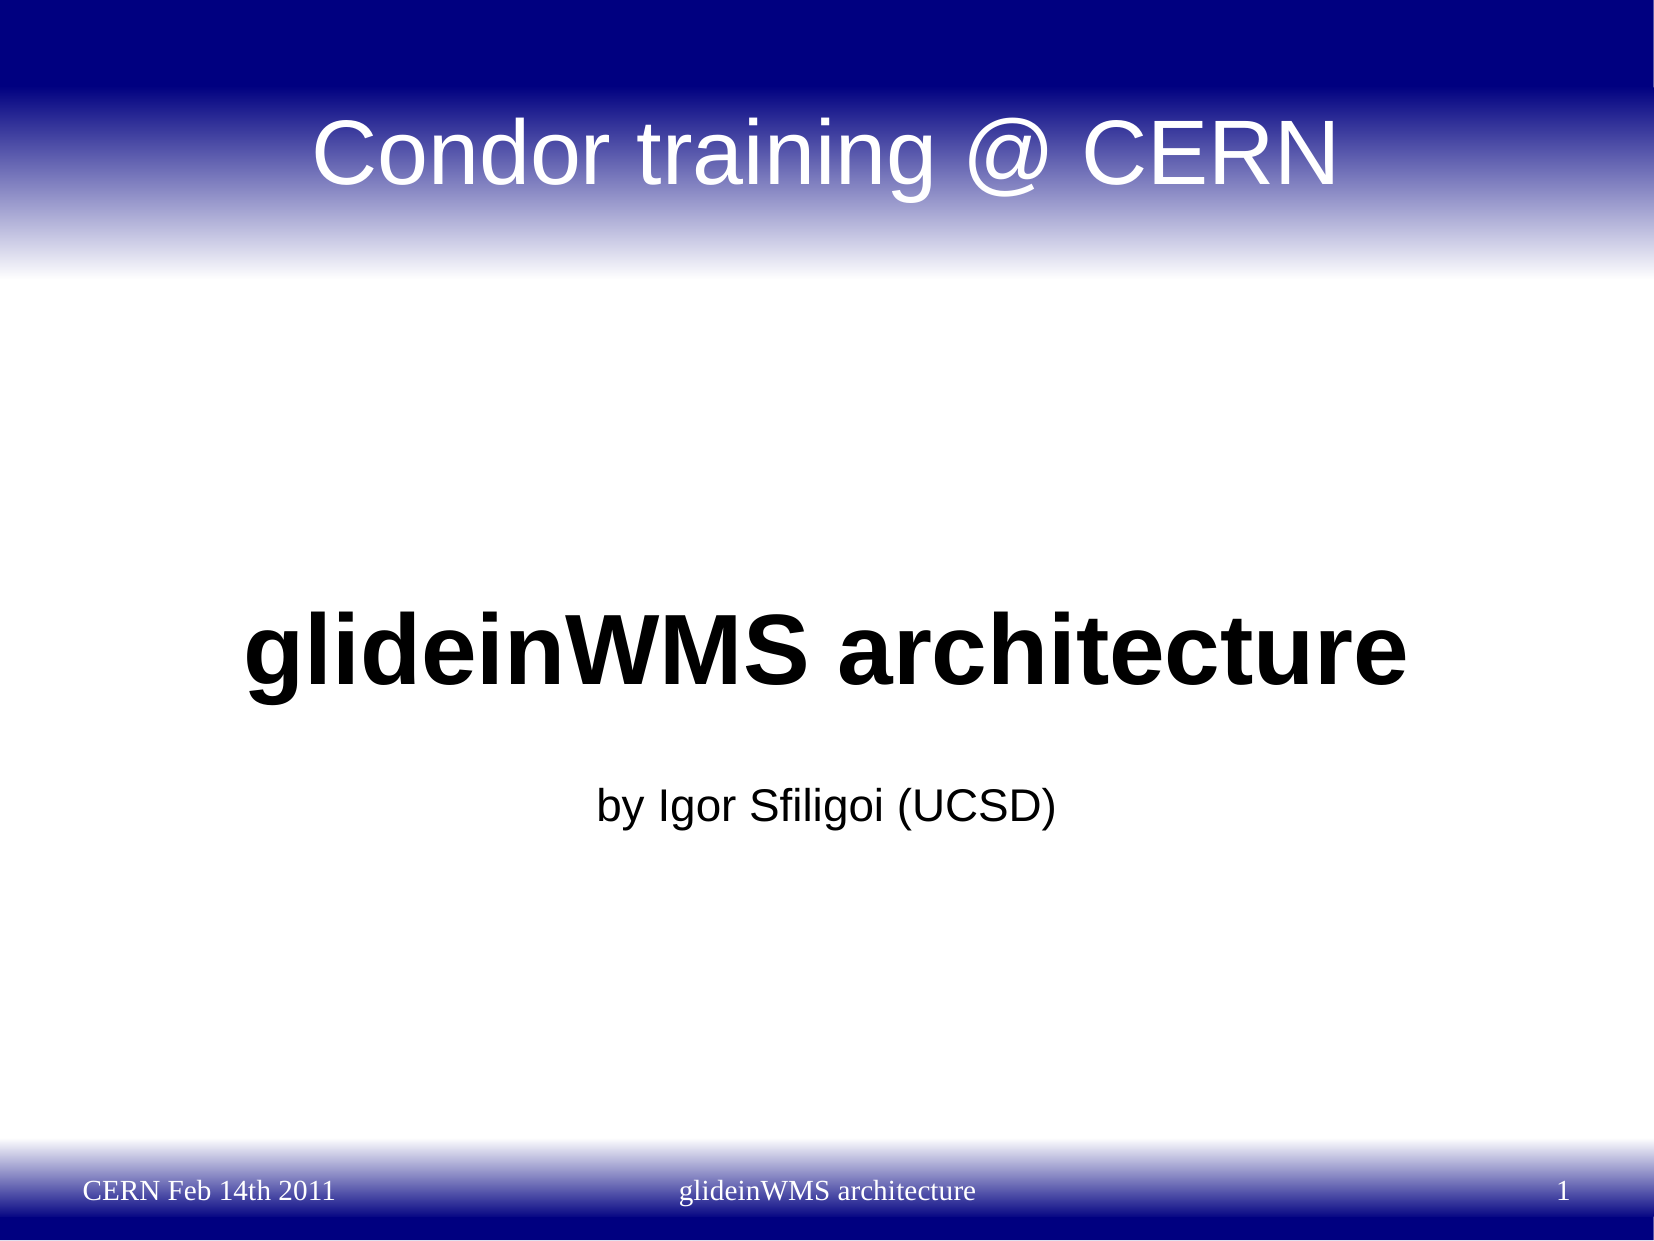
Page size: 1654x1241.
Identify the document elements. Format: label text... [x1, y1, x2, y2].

subtitle glideinWMS architecture by Igor Sfiligoi (UCSD) [82, 290, 1571, 1136]
title Condor training @ CERN [82, 49, 1571, 257]
